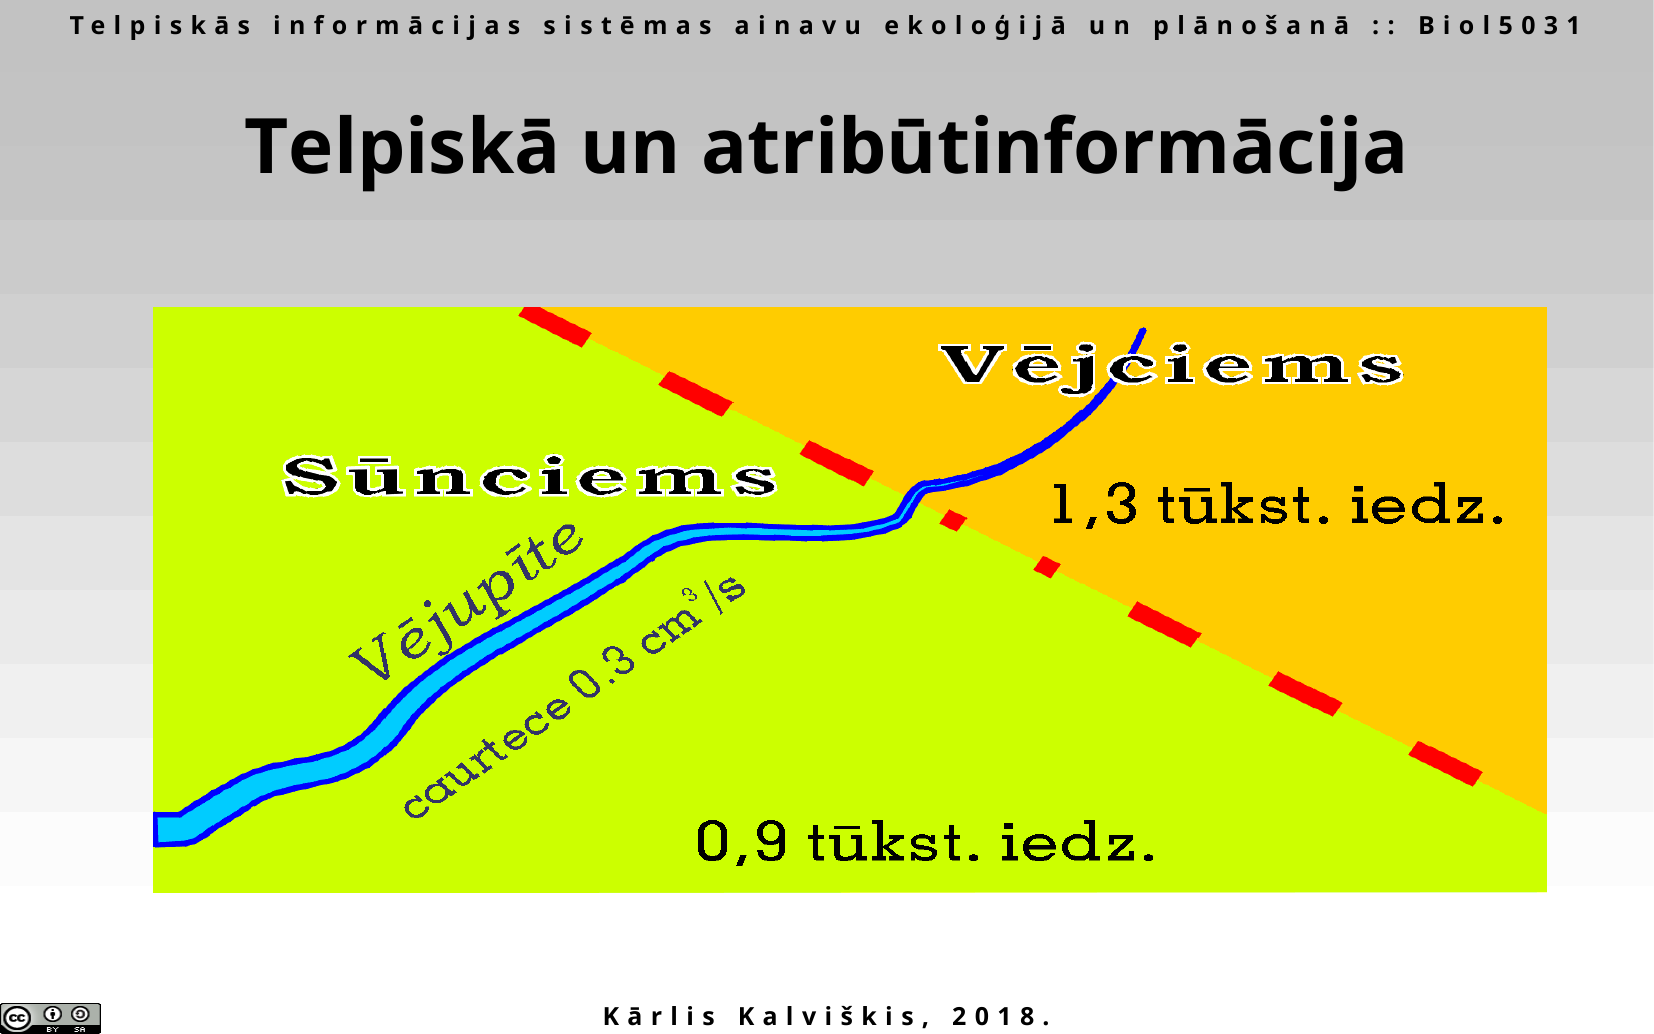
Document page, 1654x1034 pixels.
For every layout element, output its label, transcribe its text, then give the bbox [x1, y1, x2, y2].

title Telpiskā un atribūtinformācija [29, 41, 1625, 247]
picture [0, 0, 1654, 1034]
